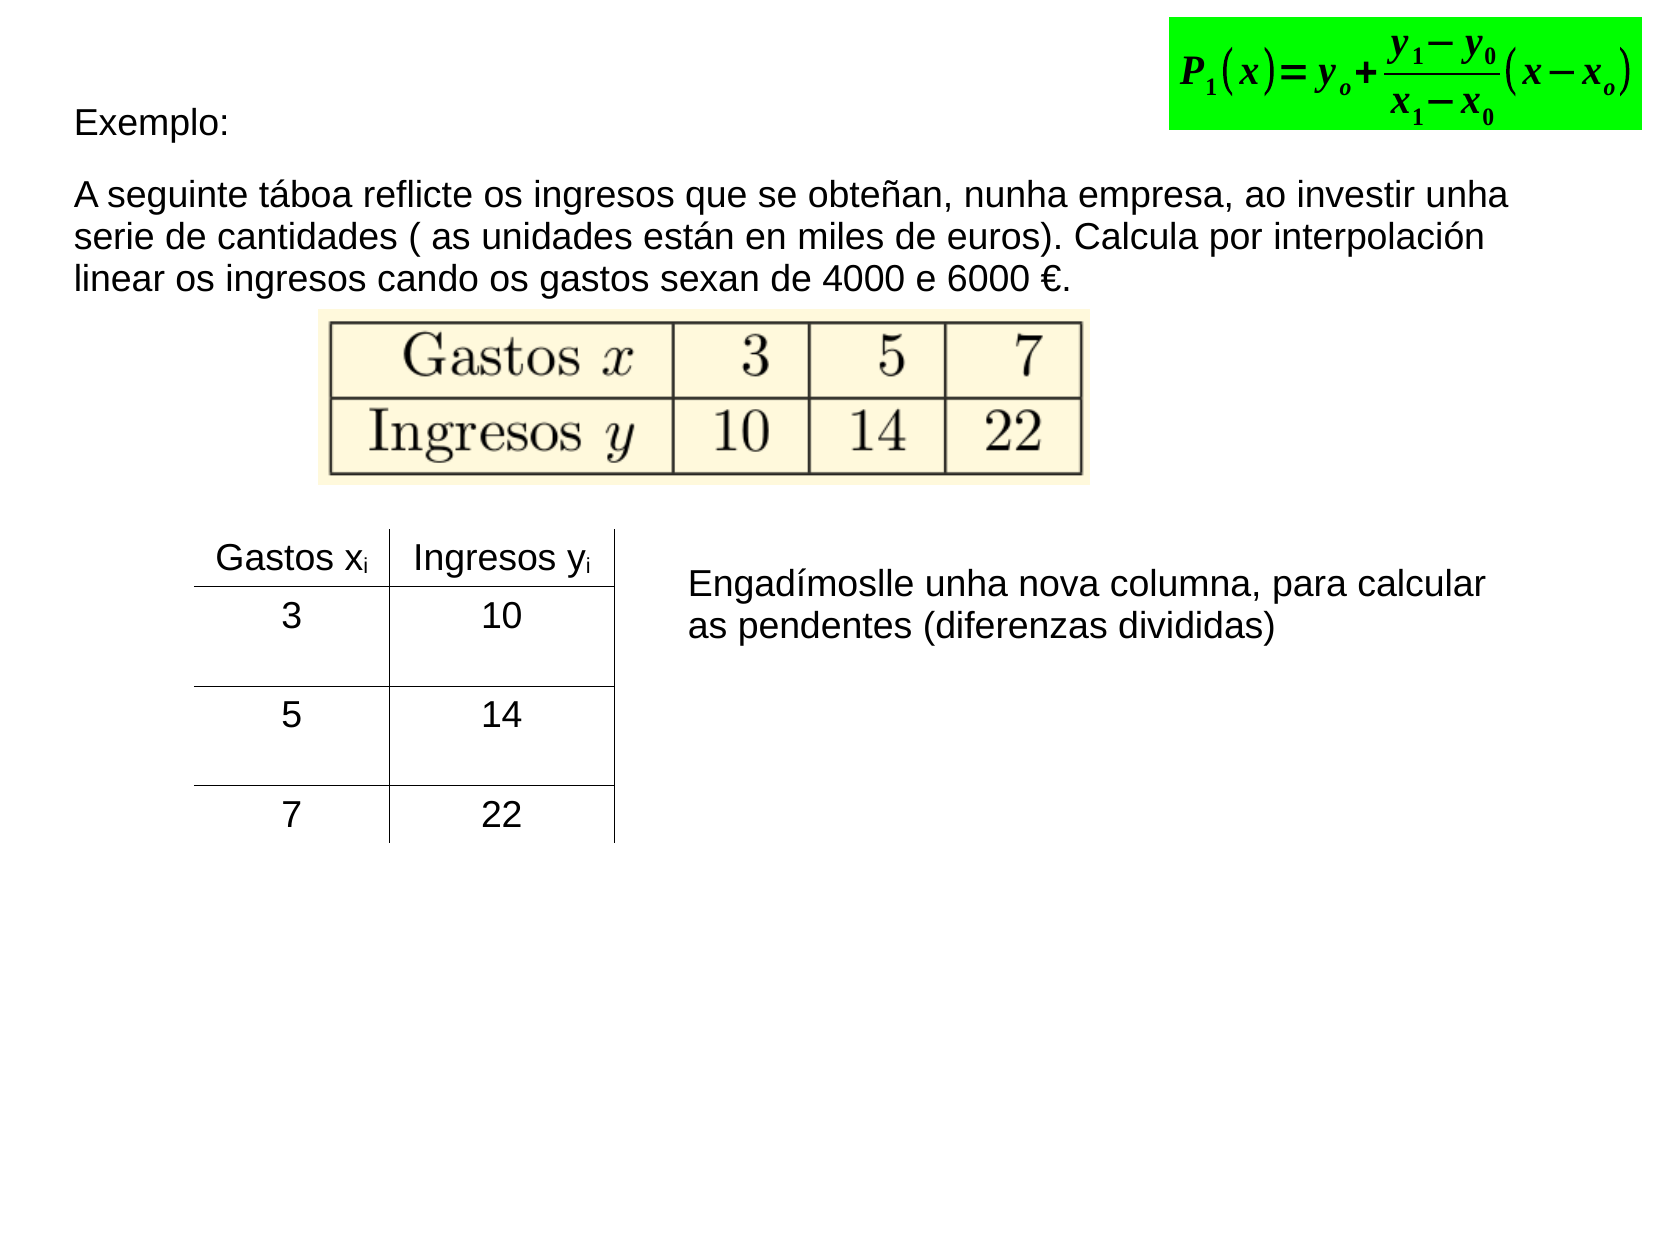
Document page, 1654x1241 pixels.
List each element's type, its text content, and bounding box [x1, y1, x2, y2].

text_box A seguinte táboa reflicte os ingresos que se obteñan, nunha empresa, ao investir unha serie de cantidades ( as unidades están en miles de euros). Calcula por interpolación linear os ingresos cando os gastos sexan de 4000 e 6000 €. [59, 166, 1548, 308]
table_cell 14 [390, 687, 614, 785]
table_header Ingresos yi [390, 530, 614, 586]
text_box Engadímoslle unha nova columna, para calcular as pendentes (diferenzas divididas) [673, 555, 1548, 654]
text_box Exemplo: [59, 94, 245, 152]
chart [1169, 17, 1642, 130]
table_cell 5 [195, 687, 389, 785]
table_cell 22 [390, 786, 614, 843]
table_cell 3 [195, 587, 389, 686]
table_cell 10 [390, 587, 614, 686]
table_cell 7 [195, 786, 389, 843]
picture [318, 309, 1090, 485]
table_header Gastos xi [195, 530, 389, 586]
